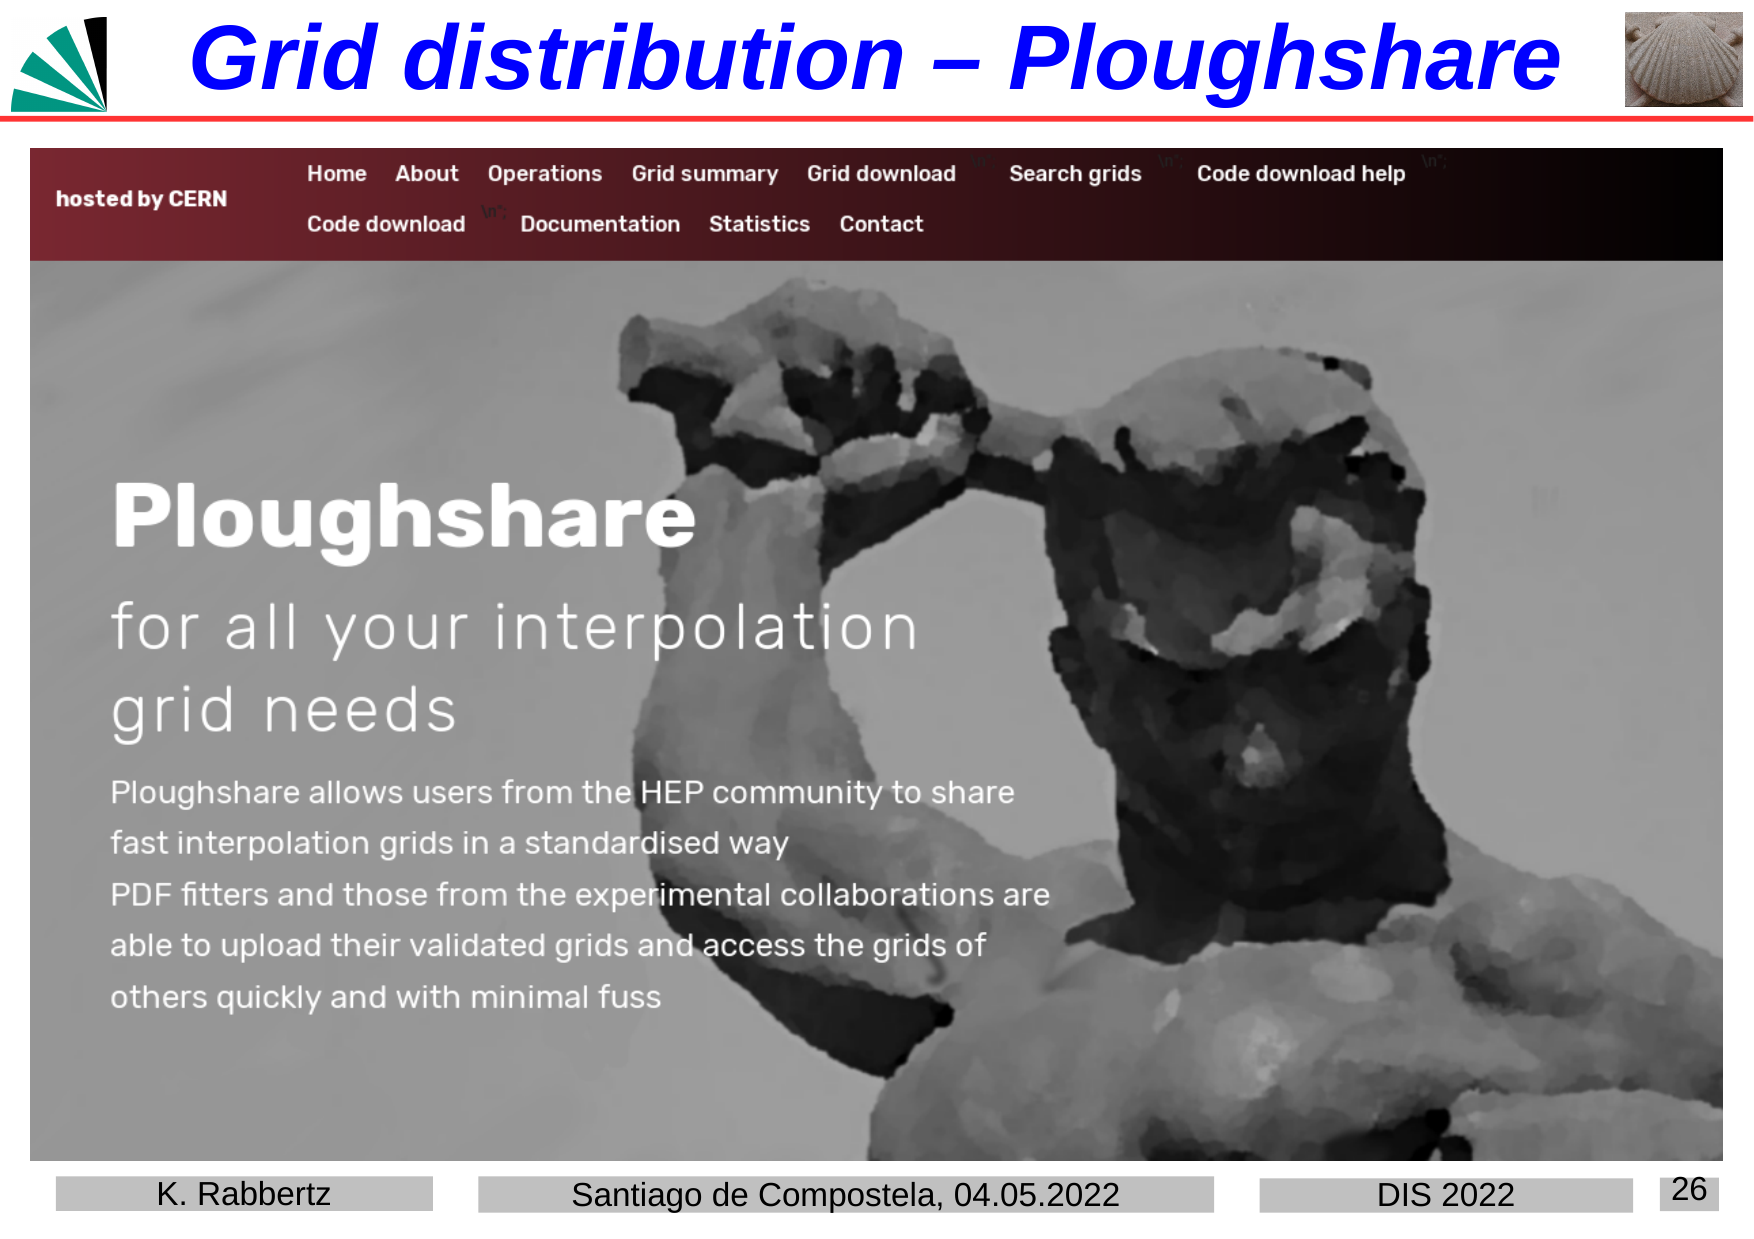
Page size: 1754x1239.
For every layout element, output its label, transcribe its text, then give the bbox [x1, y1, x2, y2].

picture [30, 148, 1723, 1161]
title Grid distribution – Ploughshare [124, 0, 1630, 116]
picture [11, 17, 107, 113]
picture [1630, 12, 1743, 107]
